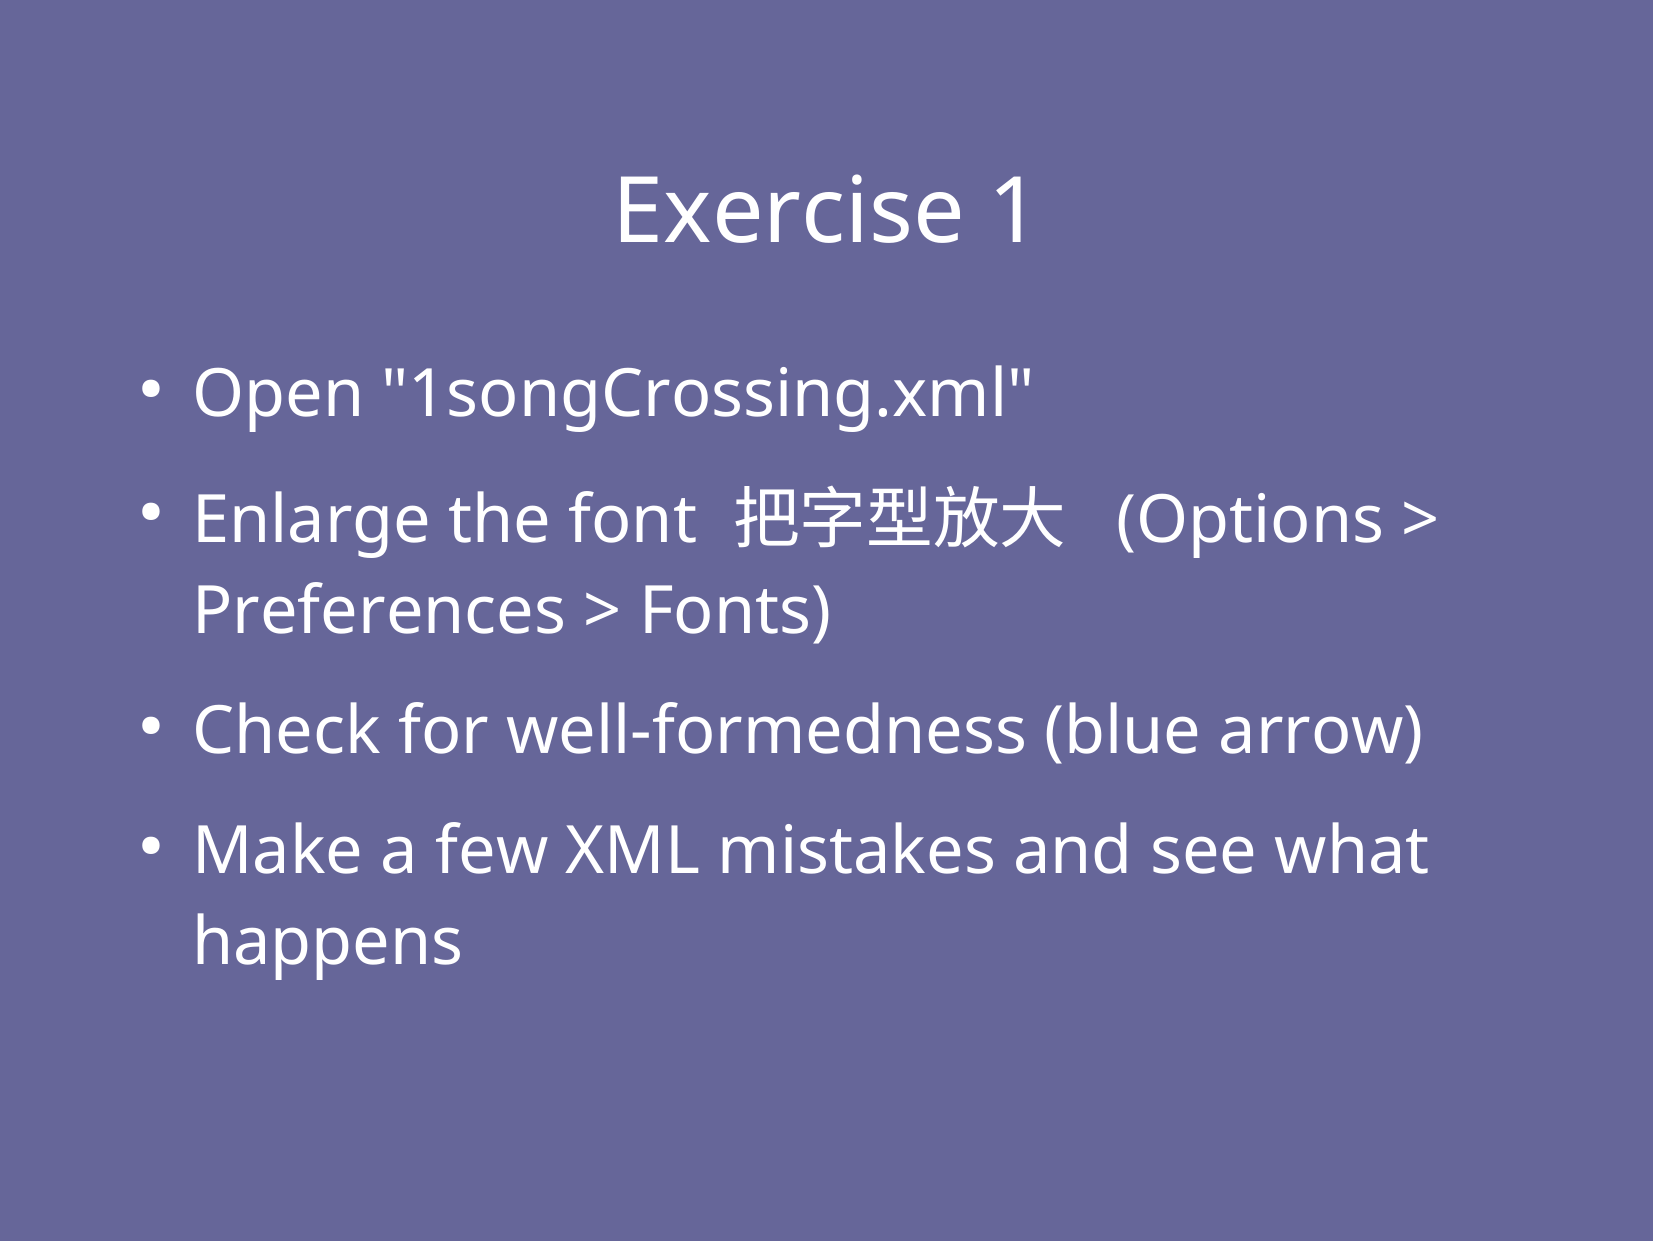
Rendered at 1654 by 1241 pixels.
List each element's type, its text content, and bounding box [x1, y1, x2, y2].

list Open "1songCrossing.xml" Enlarge the font 把字型放大 (Options > Preferences > Fonts) Check for well-formedness (blue arrow) Make a few XML mistakes and see what happens [121, 344, 1534, 1127]
title Exercise 1 [121, 102, 1534, 311]
